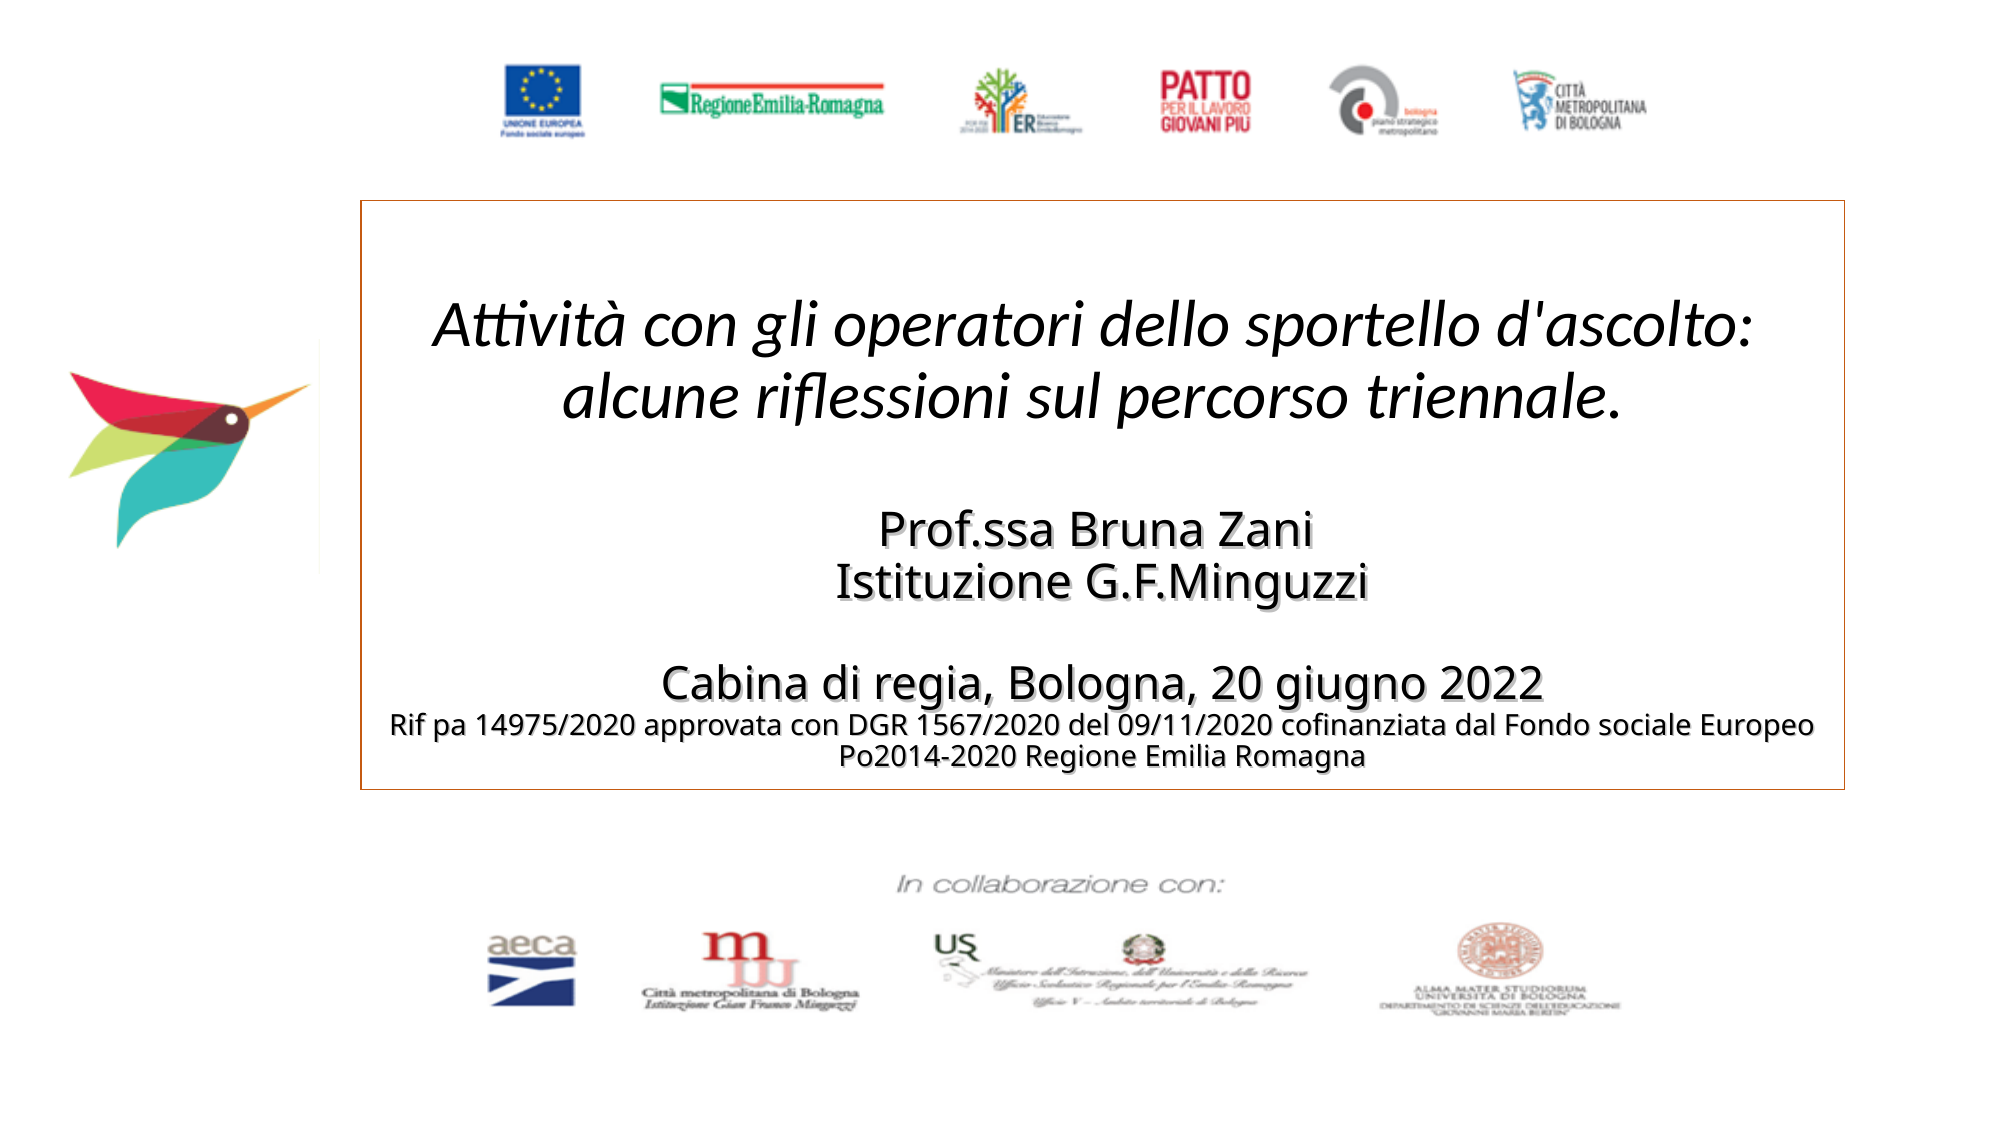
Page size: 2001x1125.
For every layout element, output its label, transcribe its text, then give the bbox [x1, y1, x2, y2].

title Attività con gli operatori dello sportello d'ascolto: alcune riflessioni sul percorso triennale. Prof.ssa Bruna Zani Istituzione G.F.Minguzzi Cabina di regia, Bologna, 20 giugno 2022 Rif pa 14975/2020 approvata con DGR 1567/2020 del 09/11/2020 cofinanziata dal Fondo sociale Europeo Po2014-2020 Regione Emilia Romagna [361, 200, 1845, 790]
picture [25, 339, 320, 574]
picture [471, 20, 1677, 184]
picture [410, 846, 1696, 1026]
